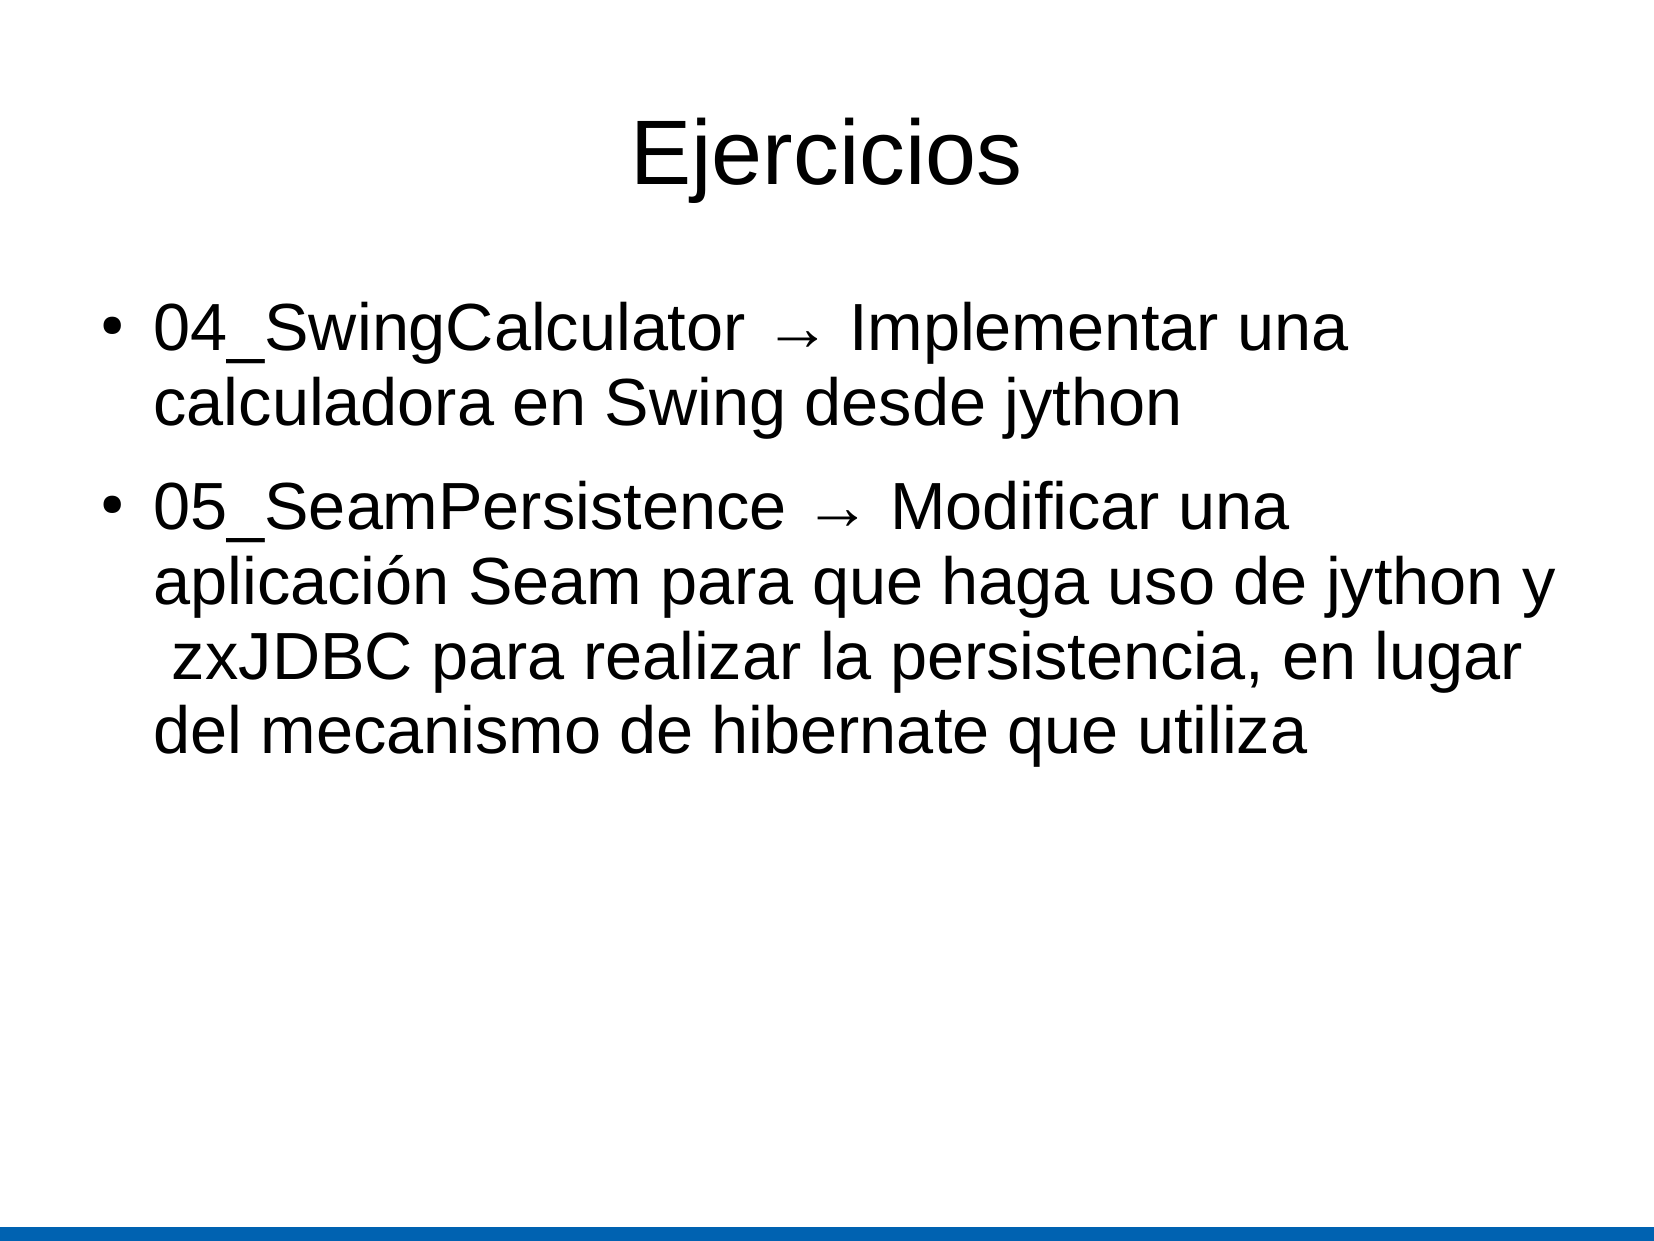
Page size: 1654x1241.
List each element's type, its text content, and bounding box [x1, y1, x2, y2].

title Ejercicios [82, 49, 1571, 257]
list 04_SwingCalculator → Implementar una calculadora en Swing desde jython 05_SeamPersistence → Modificar una aplicación Seam para que haga uso de jython y zxJDBC para realizar la persistencia, en lugar del mecanismo de hibernate que utiliza [82, 290, 1571, 1109]
